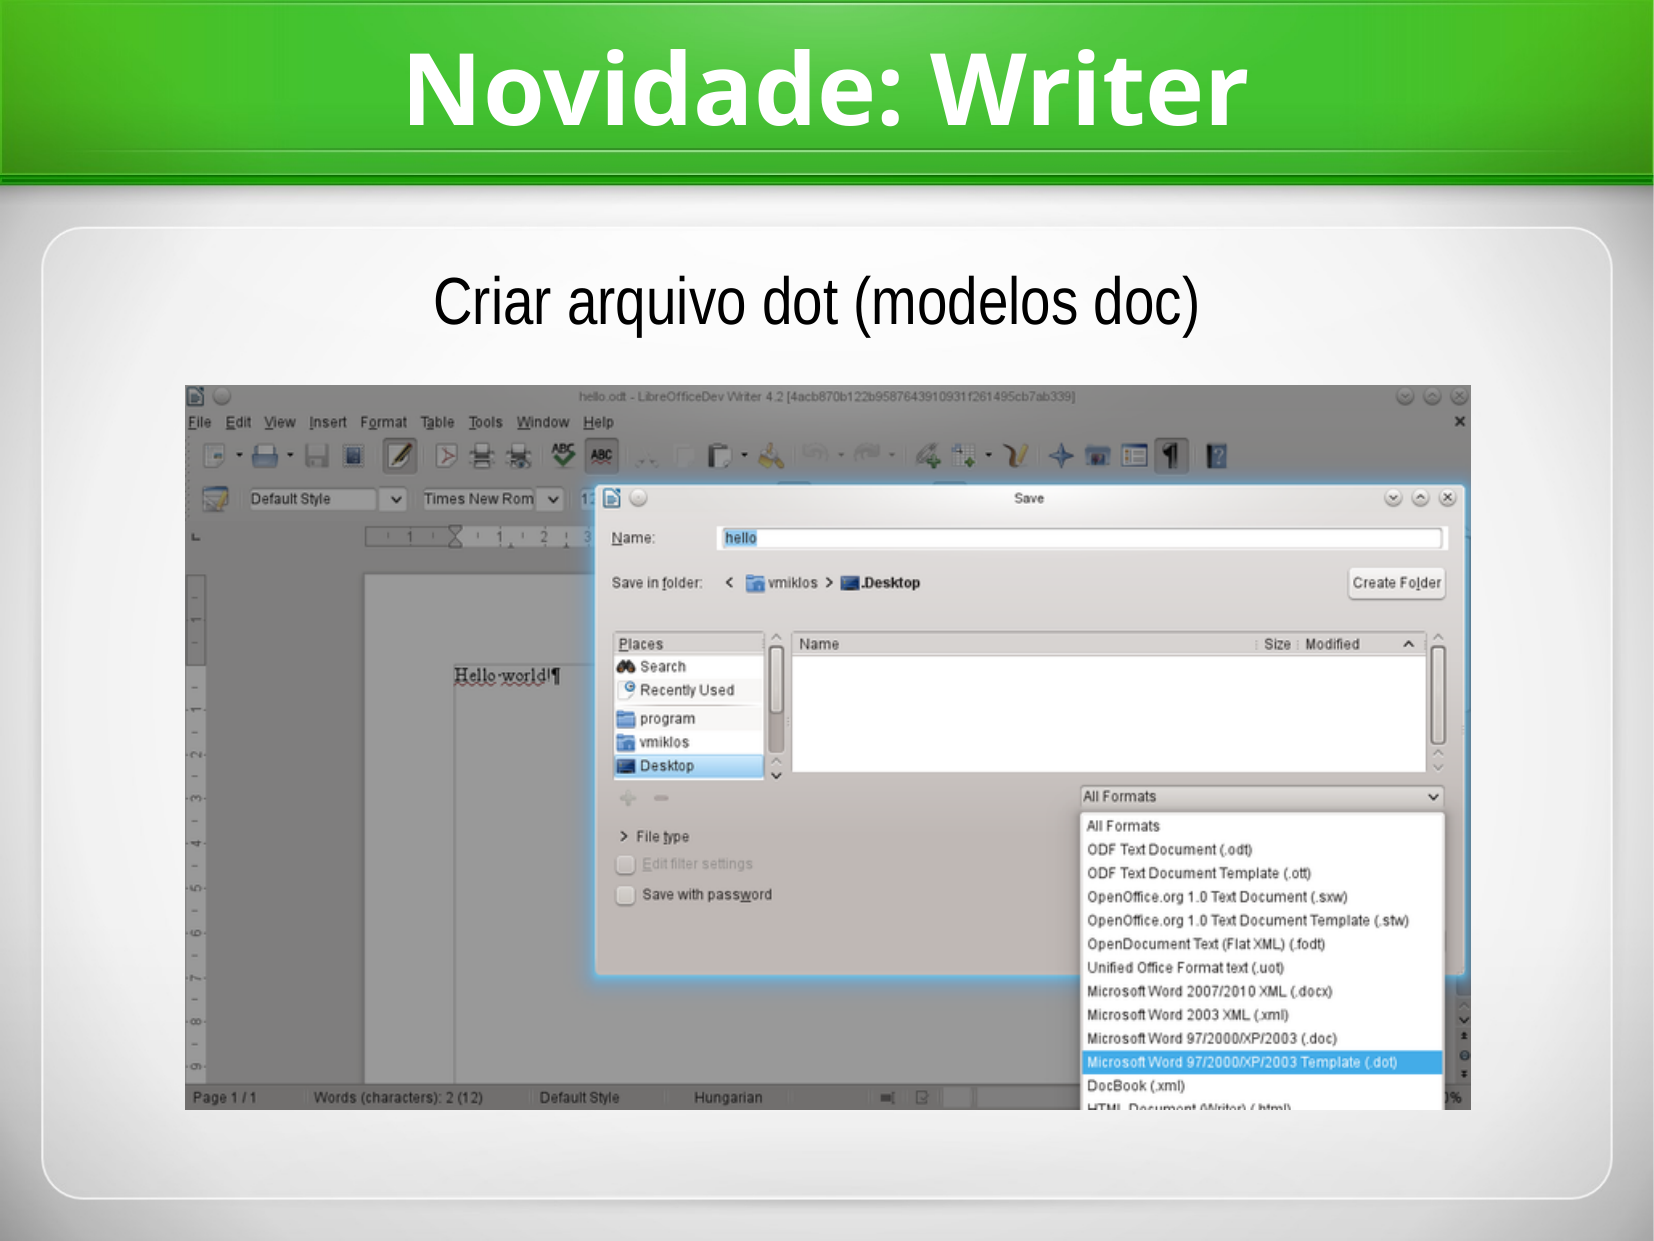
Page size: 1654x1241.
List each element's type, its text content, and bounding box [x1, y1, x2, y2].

picture [0, 0, 1654, 1241]
text_box Criar arquivo dot (modelos doc) [395, 254, 1217, 347]
title Novidade: Writer [82, 17, 1571, 166]
